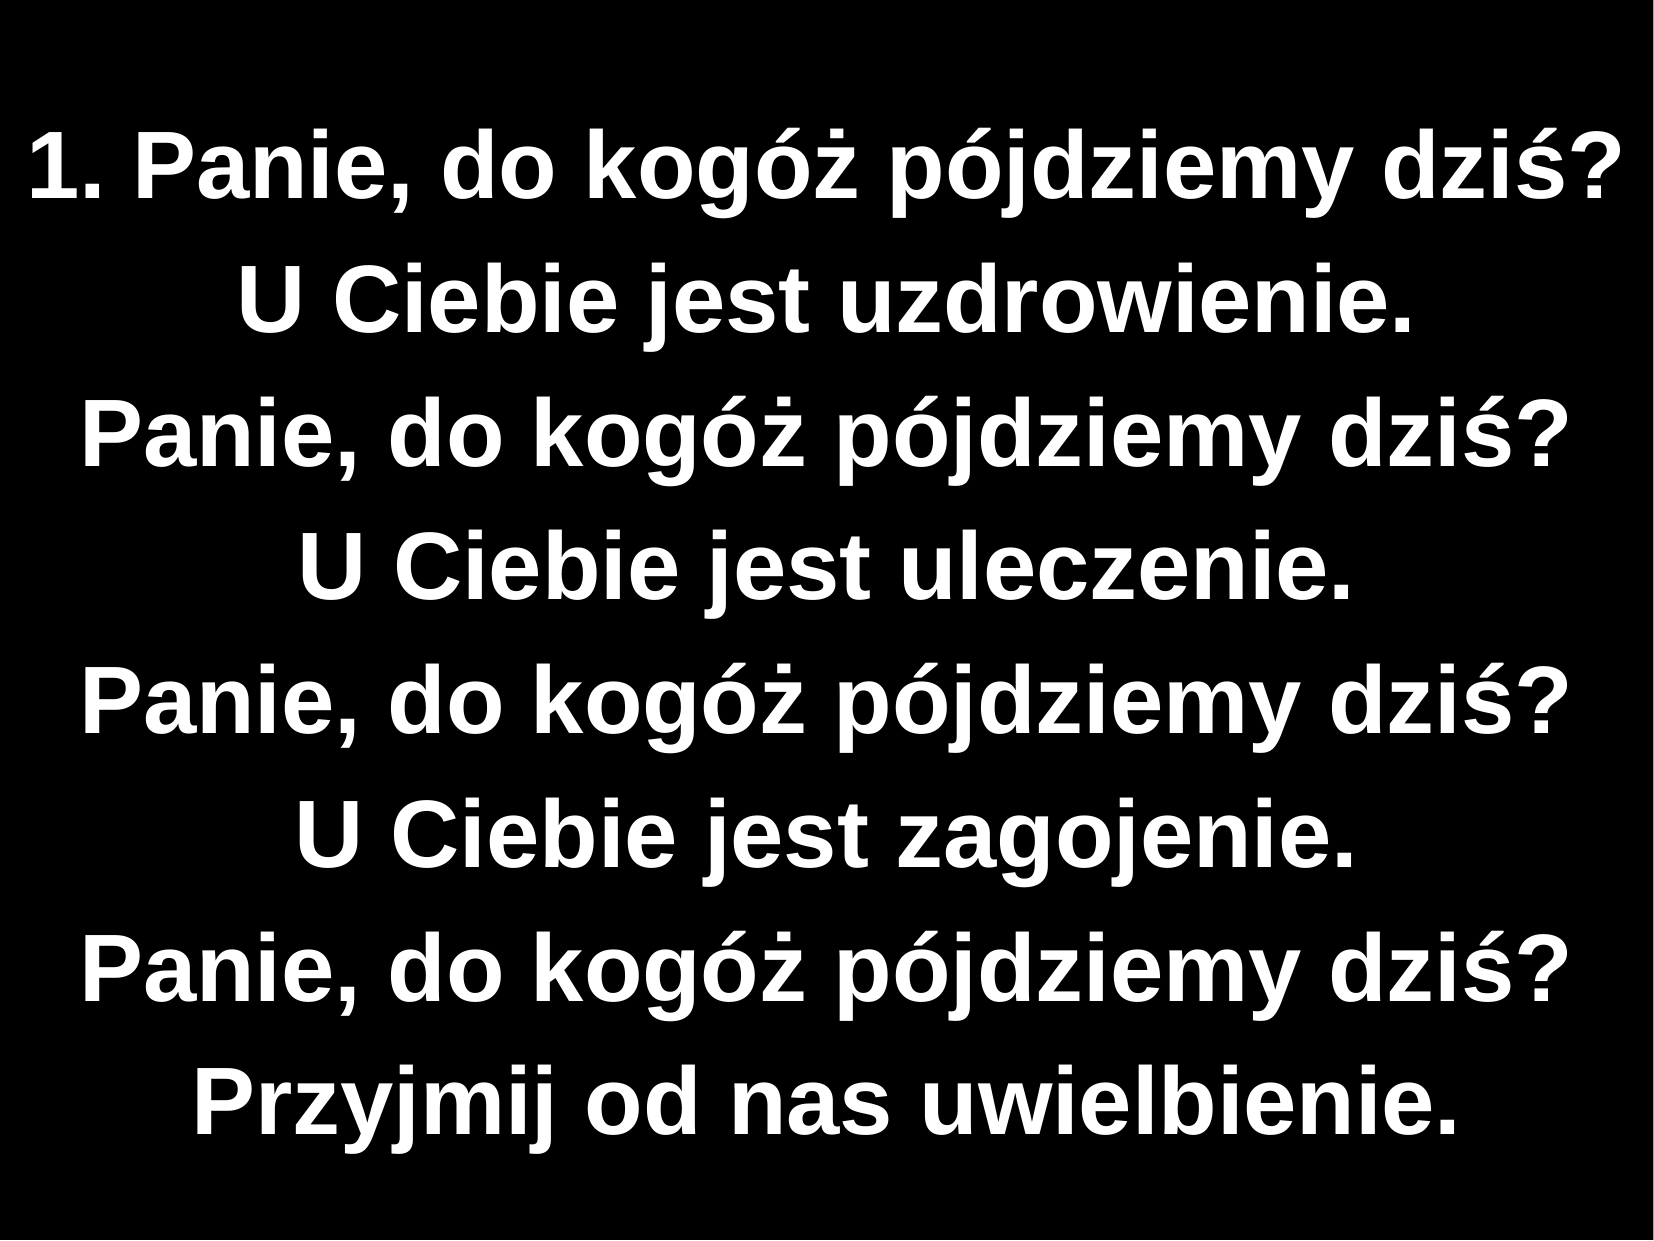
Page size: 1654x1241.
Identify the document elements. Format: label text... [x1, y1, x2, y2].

subtitle 1. Panie, do kogóż pójdziemy dziś? U Ciebie jest uzdrowienie. Panie, do kogóż pójdziemy dziś? U Ciebie jest uleczenie. Panie, do kogóż pójdziemy dziś? U Ciebie jest zagojenie. Panie, do kogóż pójdziemy dziś? Przyjmij od nas uwielbienie. [0, 0, 1654, 1241]
